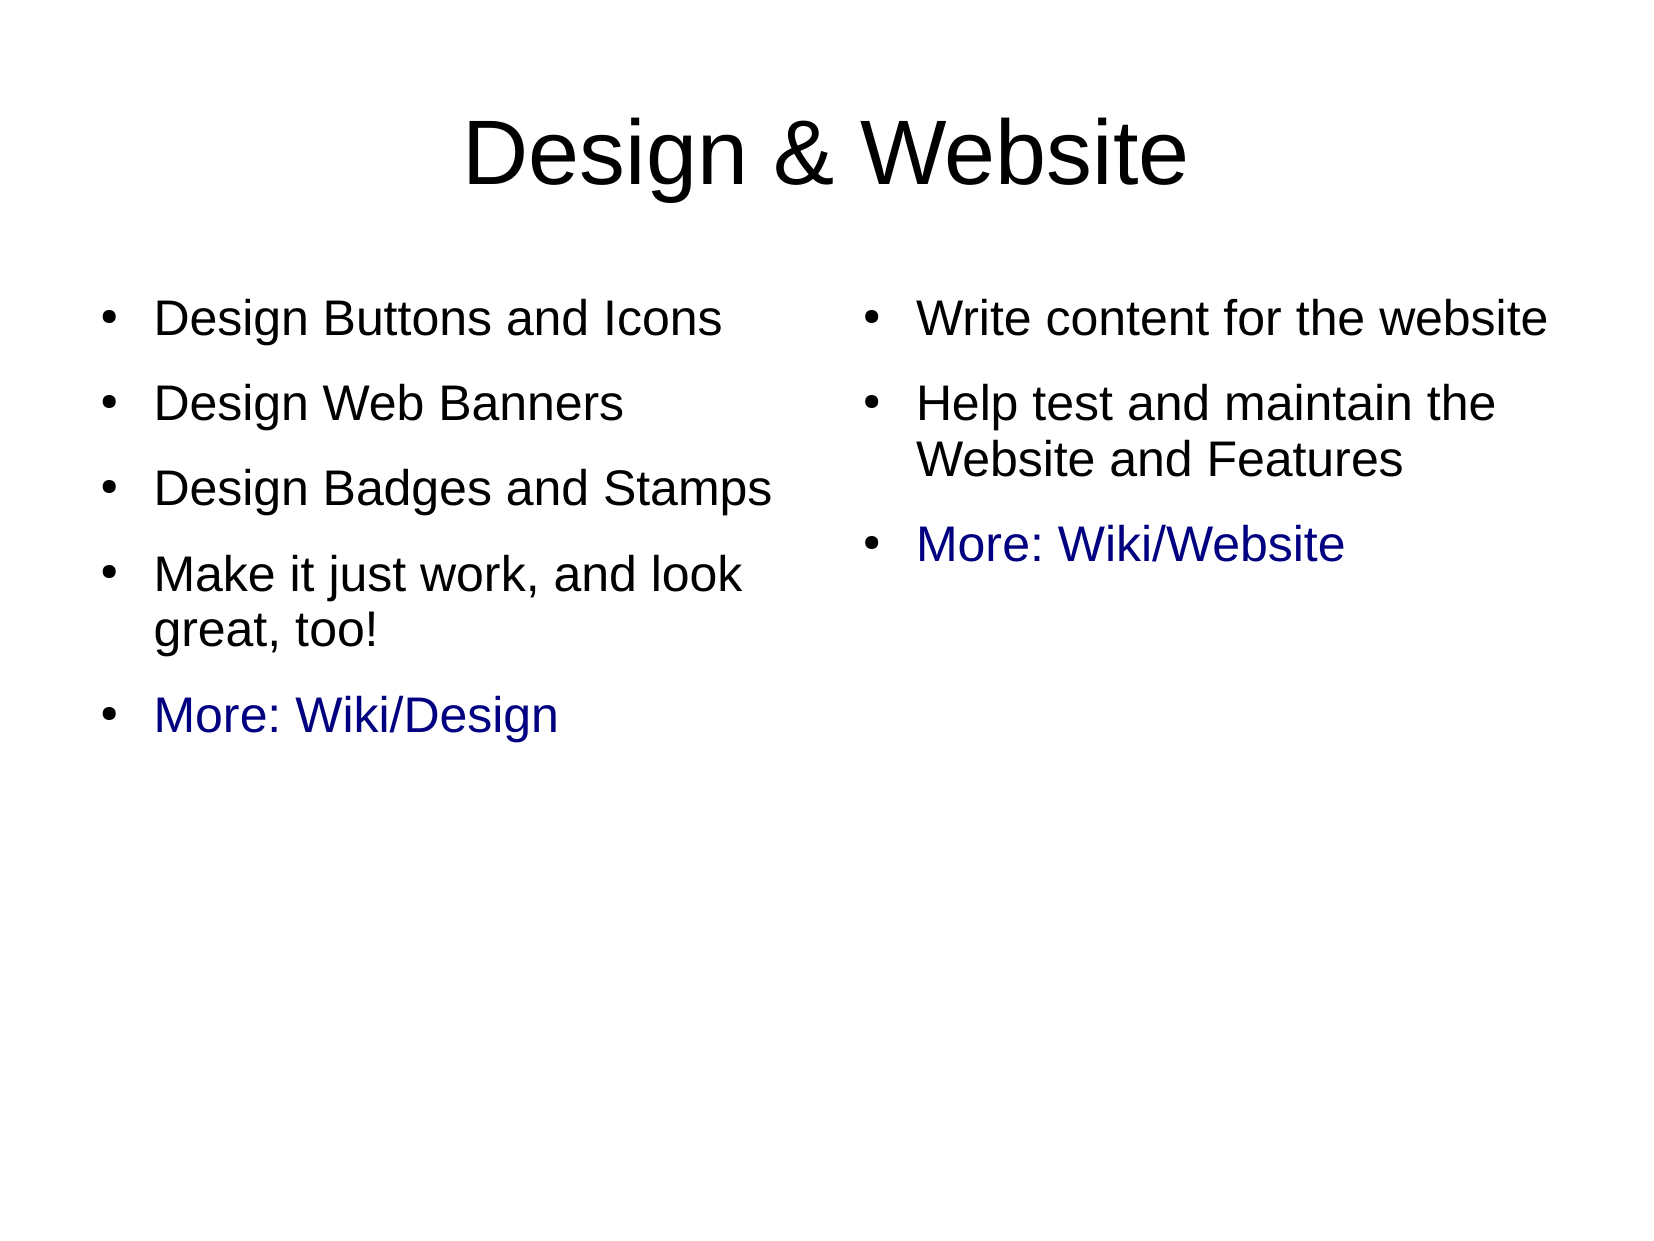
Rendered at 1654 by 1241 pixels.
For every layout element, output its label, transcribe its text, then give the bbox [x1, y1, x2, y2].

list Design Buttons and Icons Design Web Banners Design Badges and Stamps Make it just work, and look great, too! More: Wiki/Design [82, 290, 809, 1109]
title Design & Website [82, 49, 1571, 257]
list Write content for the website Help test and maintain the Website and Features More: Wiki/Website [845, 290, 1572, 1109]
